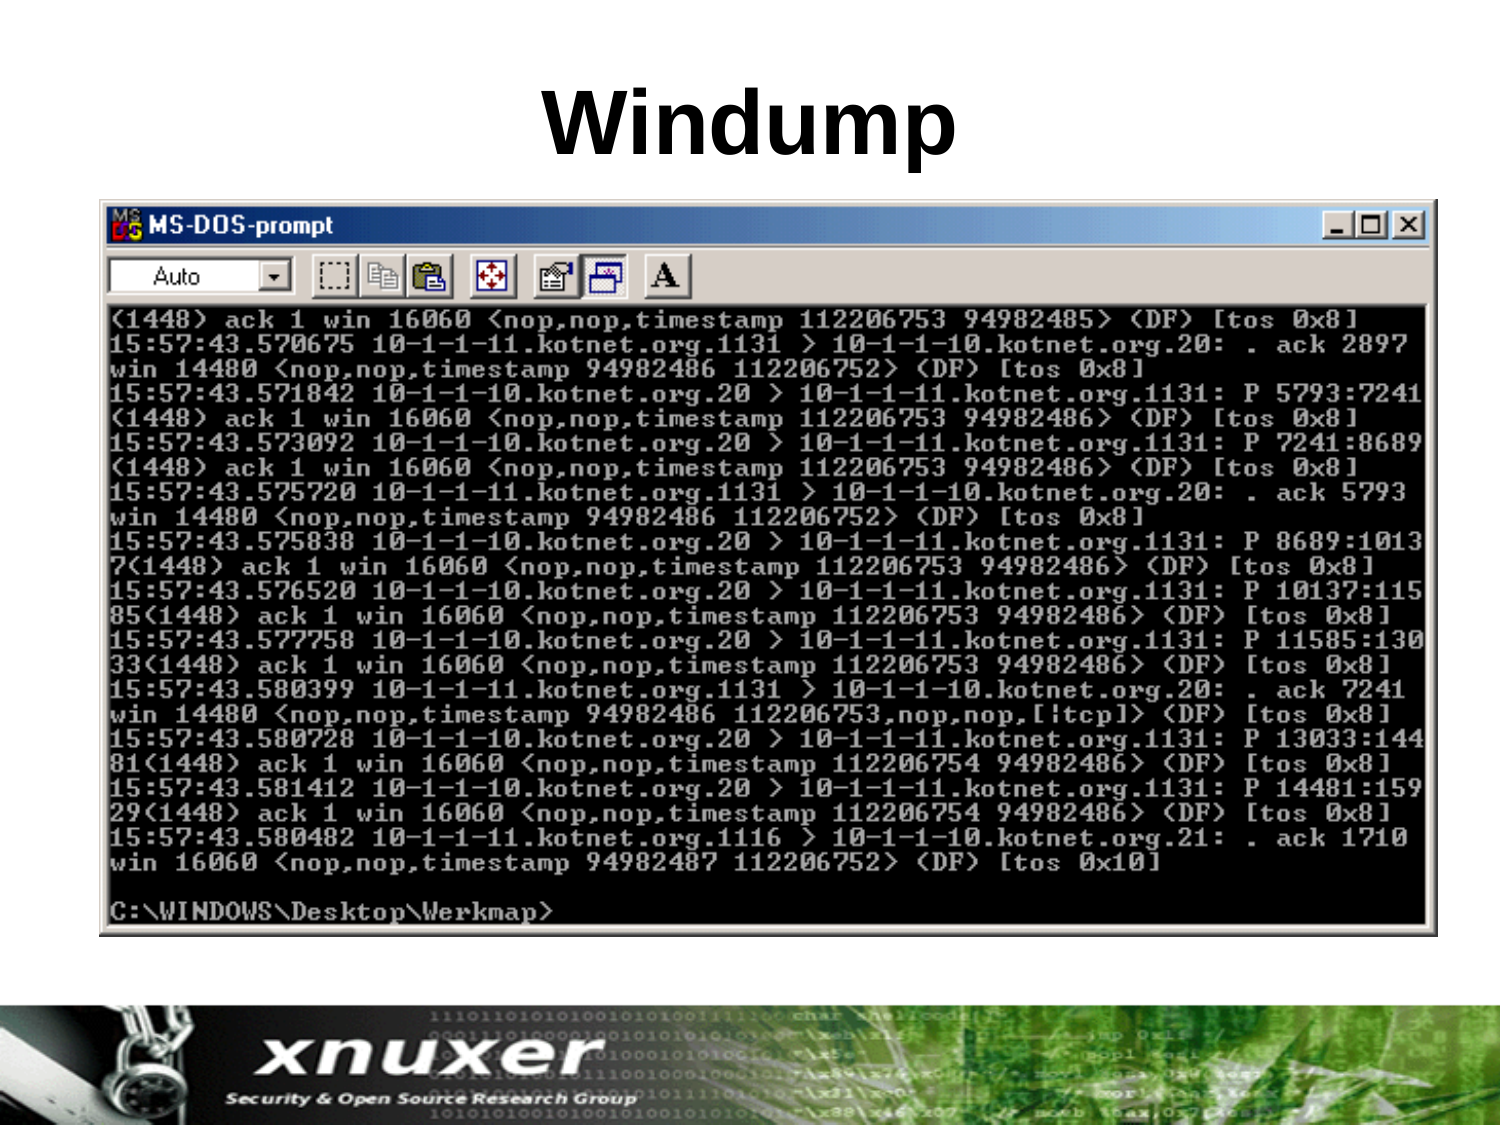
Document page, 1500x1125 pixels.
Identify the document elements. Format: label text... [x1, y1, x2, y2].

title Windump [75, 45, 1426, 201]
picture [0, 0, 1500, 1125]
